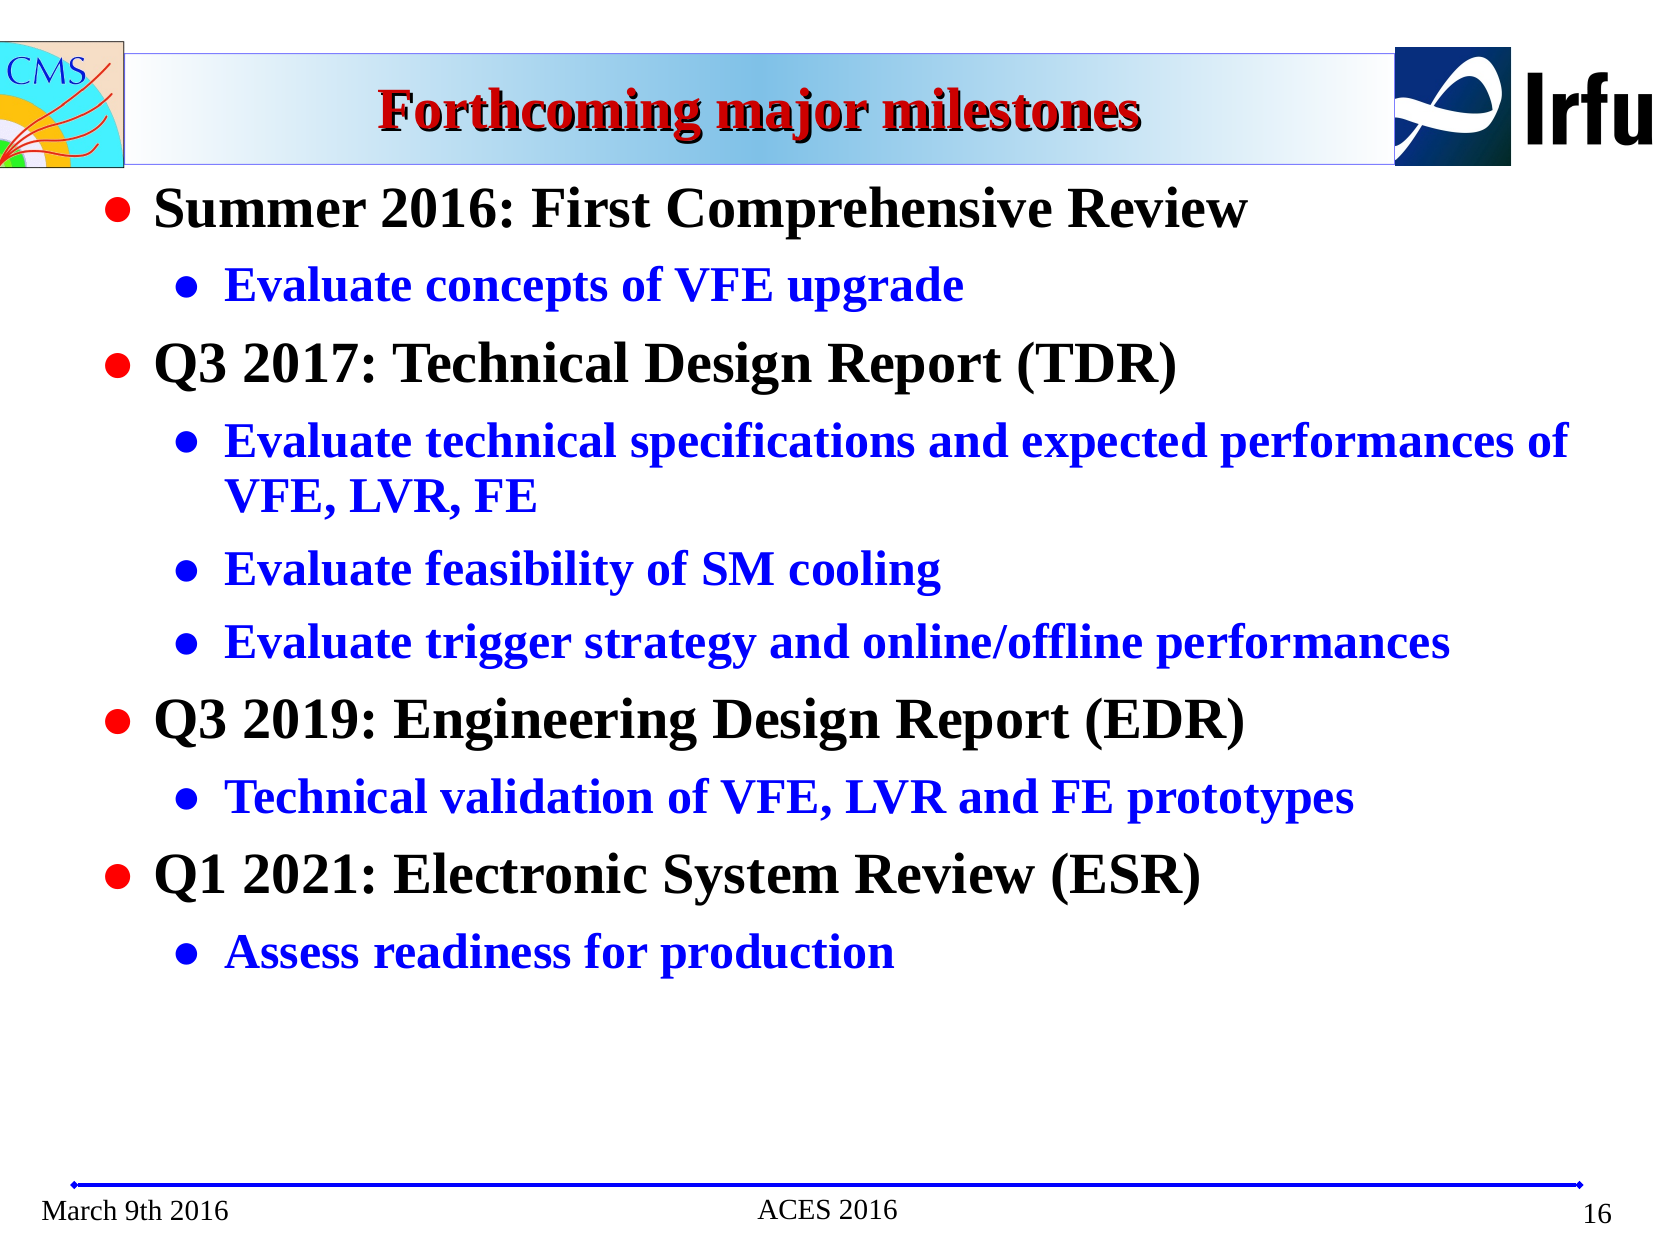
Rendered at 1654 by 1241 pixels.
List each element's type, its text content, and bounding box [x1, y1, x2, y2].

picture [0, 40, 125, 169]
picture [1395, 47, 1653, 166]
list Summer 2016: First Comprehensive Review Evaluate concepts of VFE upgrade Q3 2017: Technical Design Report (TDR) Evaluate technical specifications and expected performances of VFE, LVR, FE Evaluate feasibility of SM cooling Evaluate trigger strategy and online/offline performances Q3 2019: Engineering Design Report (EDR) Technical validation of VFE, LVR and FE prototypes Q1 2021: Electronic System Review (ESR) Assess readiness for production [82, 174, 1571, 1185]
title Forthcoming major milestones [124, 53, 1396, 165]
